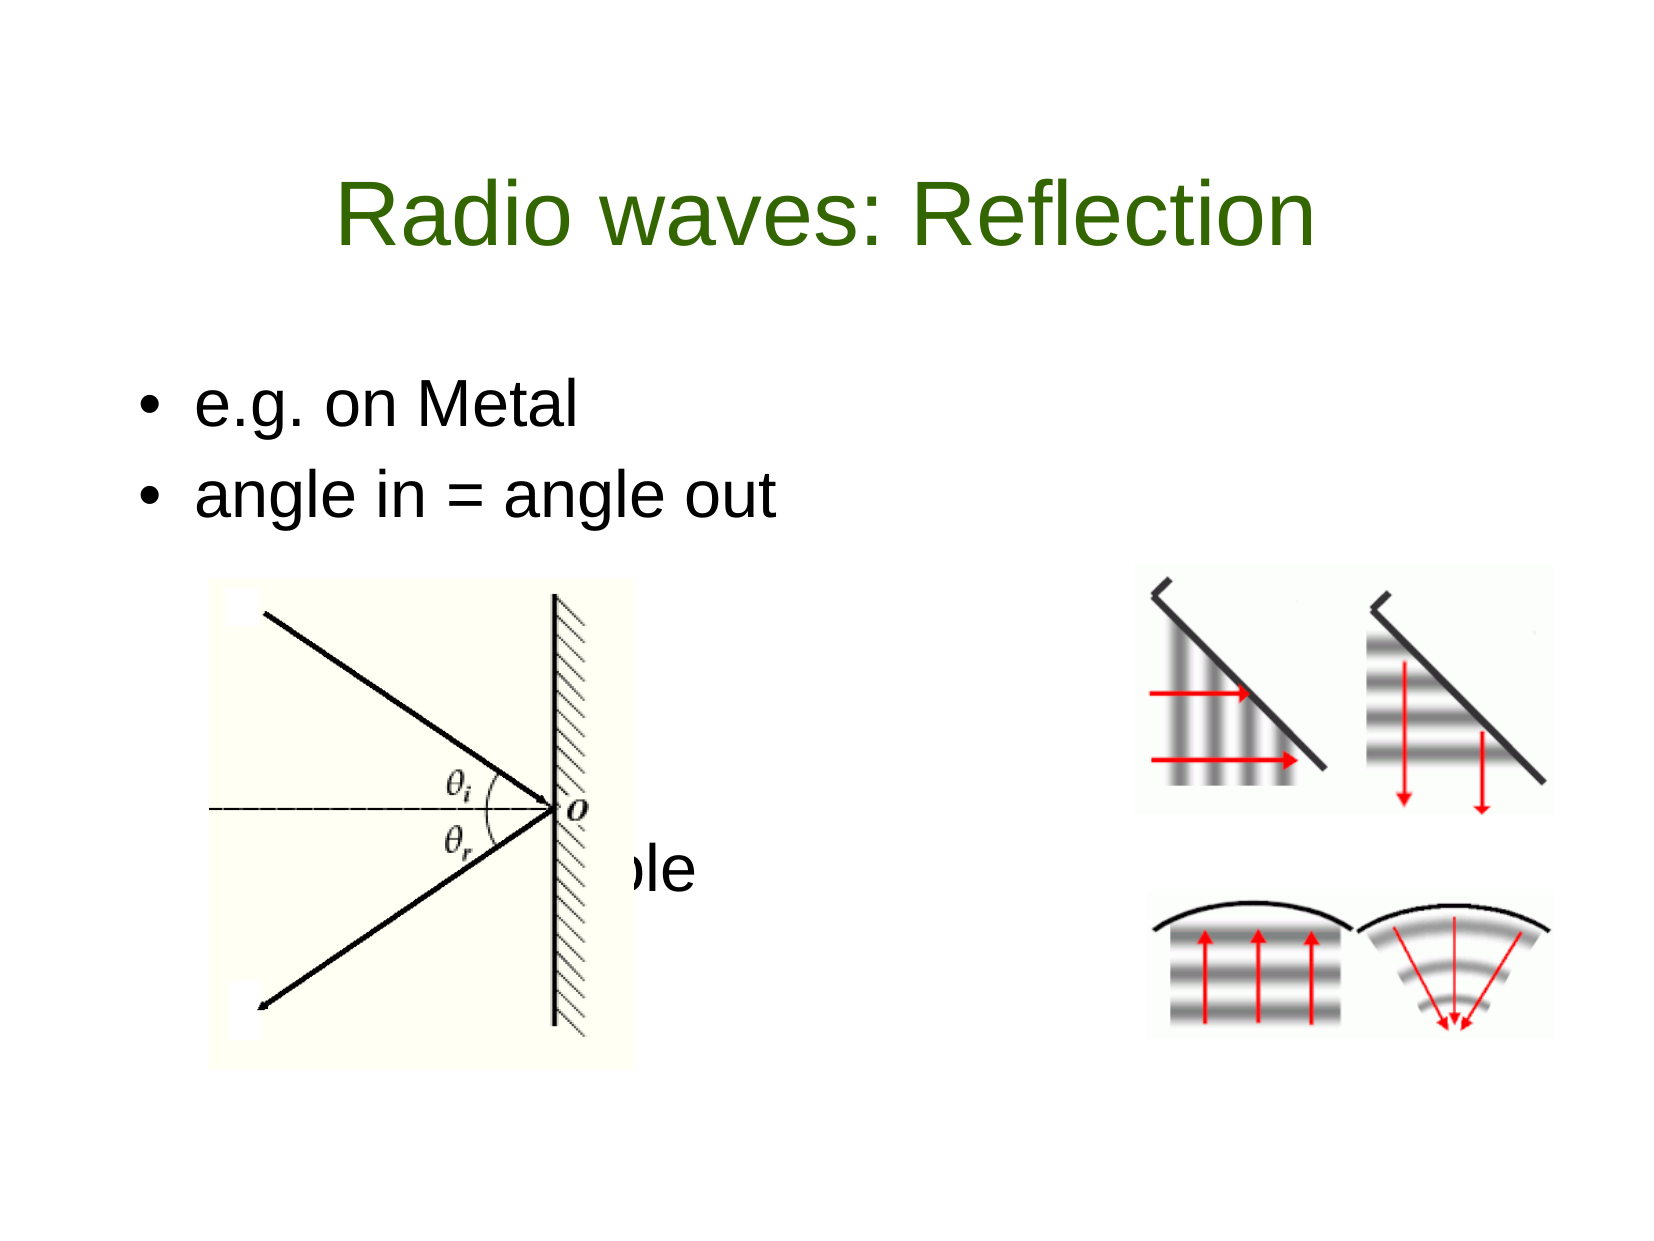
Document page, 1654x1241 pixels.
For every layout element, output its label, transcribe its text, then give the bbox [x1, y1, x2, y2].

picture [1147, 890, 1554, 1039]
list e.g. on Metal angle in = angle out plane parabole [123, 358, 1530, 1103]
title Radio waves: Reflection [123, 110, 1530, 317]
picture [209, 579, 634, 1069]
picture [1135, 563, 1554, 815]
